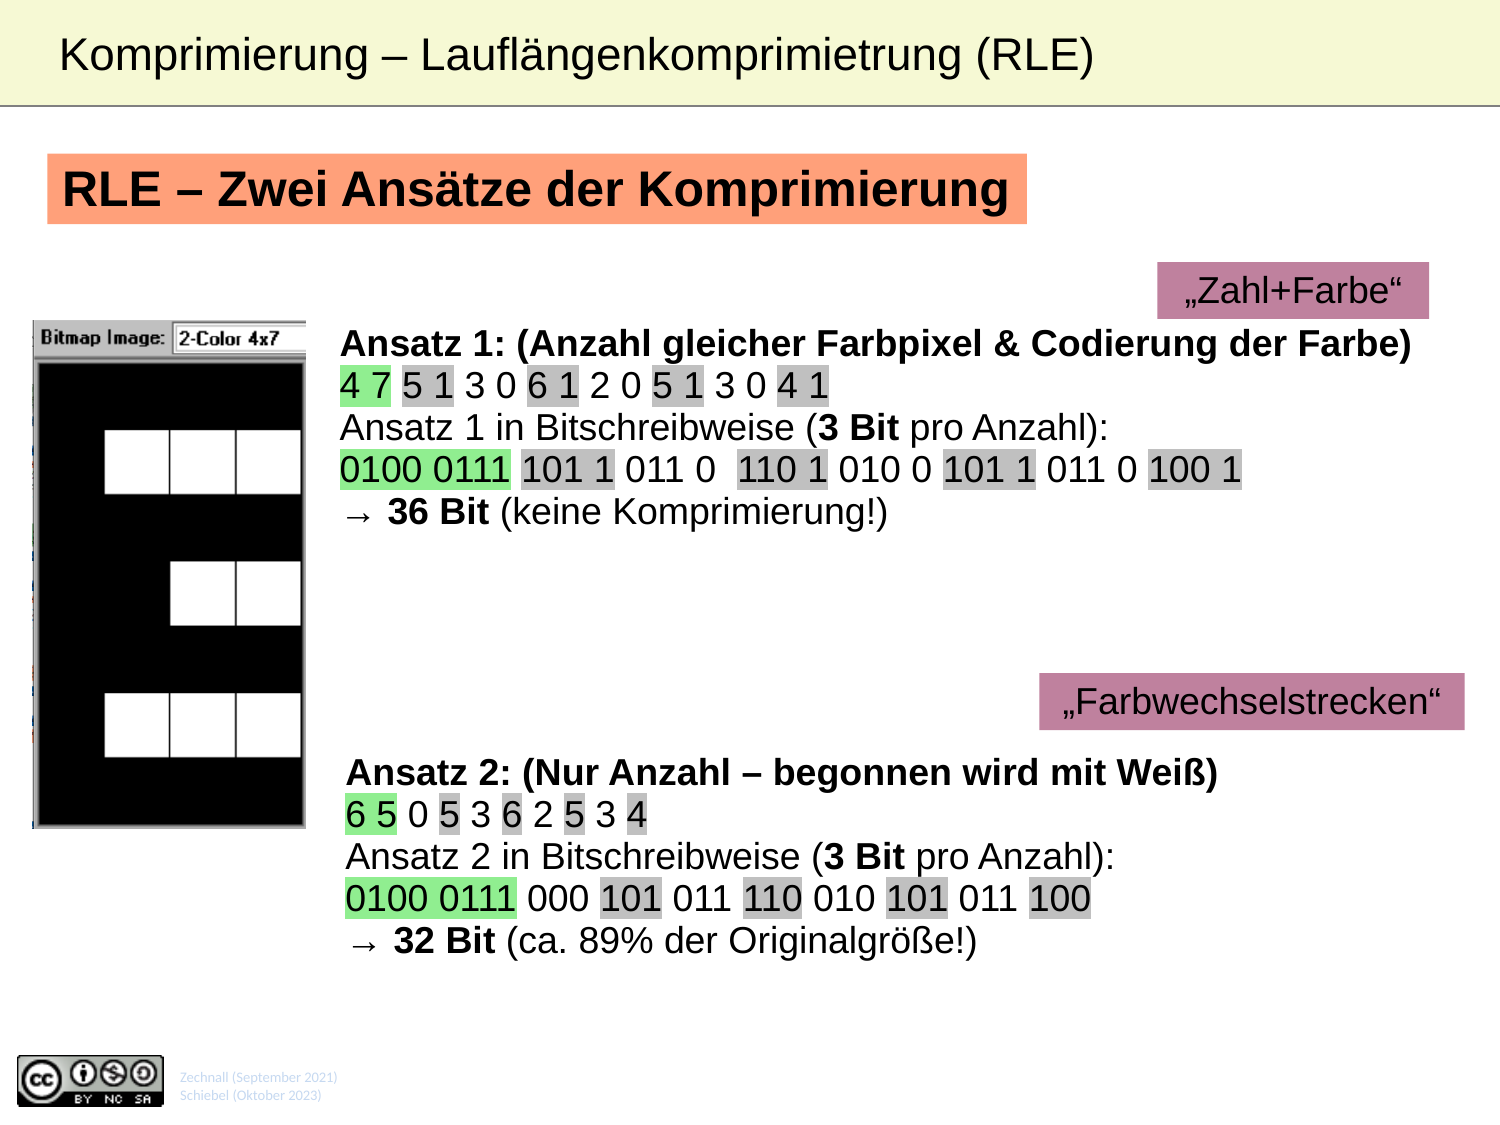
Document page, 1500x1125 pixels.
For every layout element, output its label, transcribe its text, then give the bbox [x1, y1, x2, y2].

text_box Ansatz 2: (Nur Anzahl – begonnen wird mit Weiß) 6 5 0 5 3 6 2 5 3 4 Ansatz 2 in Bitschreibweise (3 Bit pro Anzahl): 0100 0111 000 101 011 110 010 101 011 100 → 32 Bit (ca. 89% der Originalgröße!) [330, 743, 1400, 969]
text_box RLE – Zwei Ansätze der Komprimierung [47, 153, 1027, 225]
picture [17, 1055, 164, 1107]
title Komprimierung – Lauflängenkomprimietrung (RLE) [59, 0, 1217, 133]
text_box Ansatz 1: (Anzahl gleicher Farbpixel & Codierung der Farbe) 4 7 5 1 3 0 6 1 2 0 5 1 3 0 4 1 Ansatz 1 in Bitschreibweise (3 Bit pro Anzahl): 0100 0111 101 1 011 0 110 1 010 0 101 1 011 0 100 1 → 36 Bit (keine Komprimierung!) [324, 315, 1430, 540]
picture [32, 320, 306, 829]
text_box „Farbwechselstrecken“ [1039, 673, 1465, 731]
text_box „Zahl+Farbe“ [1157, 262, 1430, 319]
